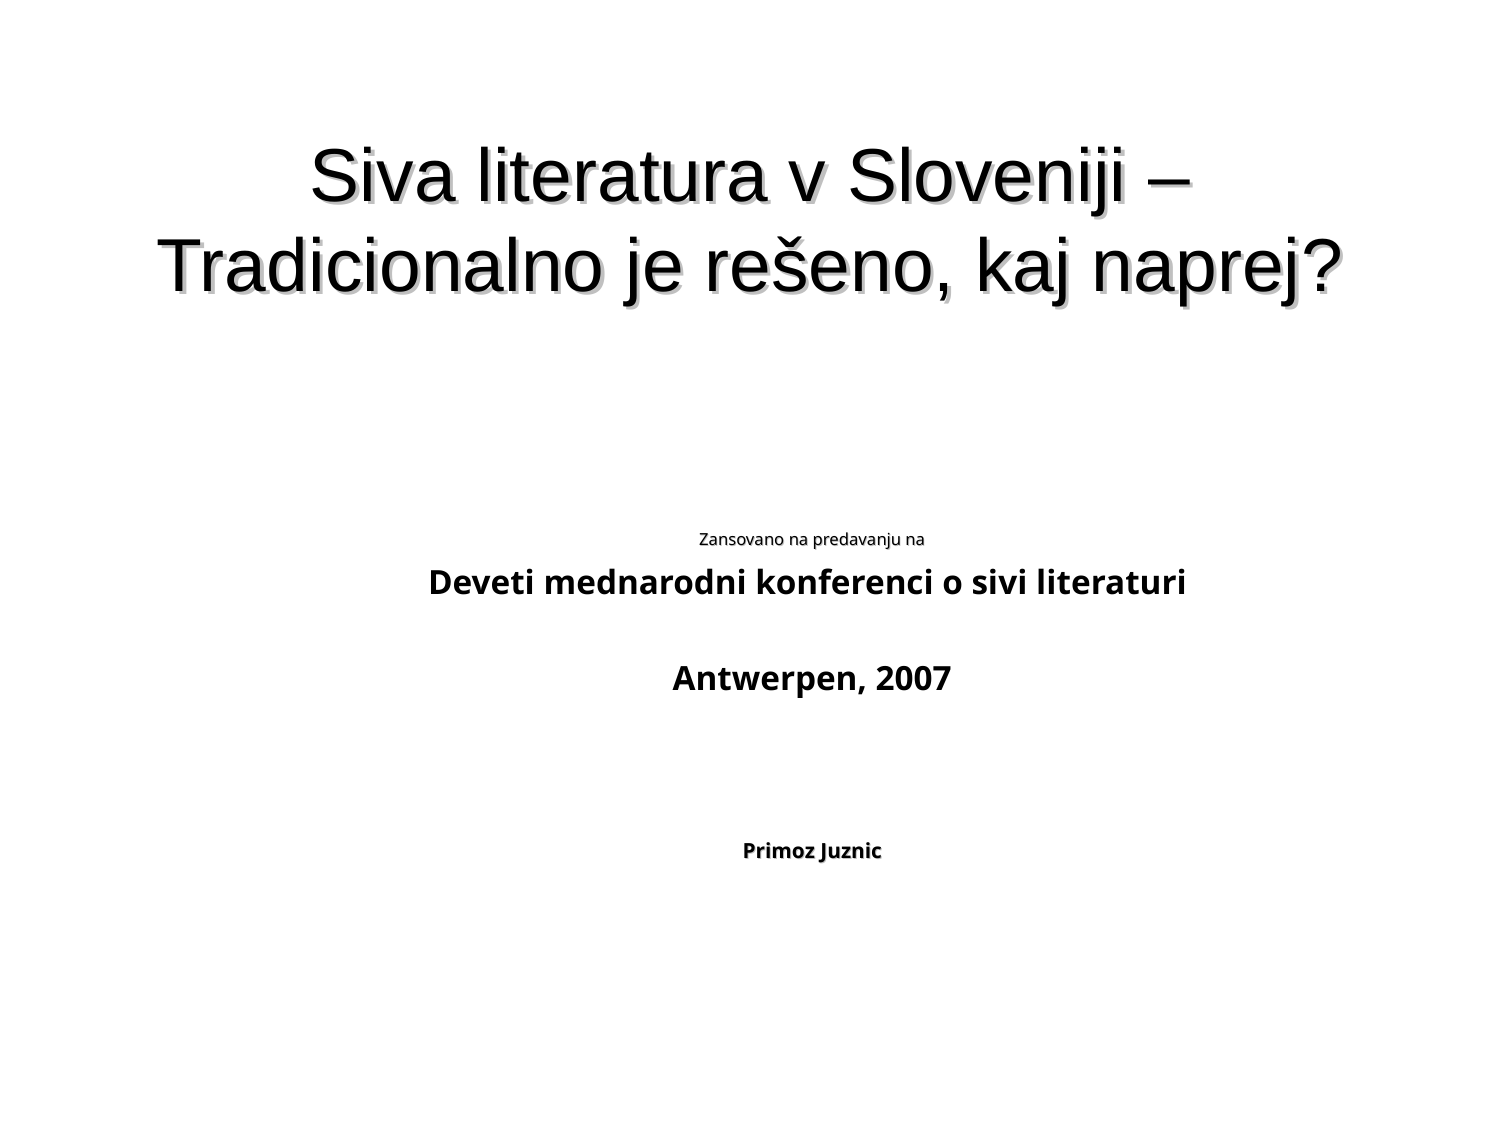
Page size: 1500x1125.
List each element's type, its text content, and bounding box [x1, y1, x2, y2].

title Siva literatura v Sloveniji – Tradicionalno je rešeno, kaj naprej? [112, 78, 1388, 315]
subtitle Zansovano na predavanju na Deveti mednarodni konferenci o sivi literaturi Antwerpen, 2007 Primoz Juznic [225, 525, 1400, 1059]
